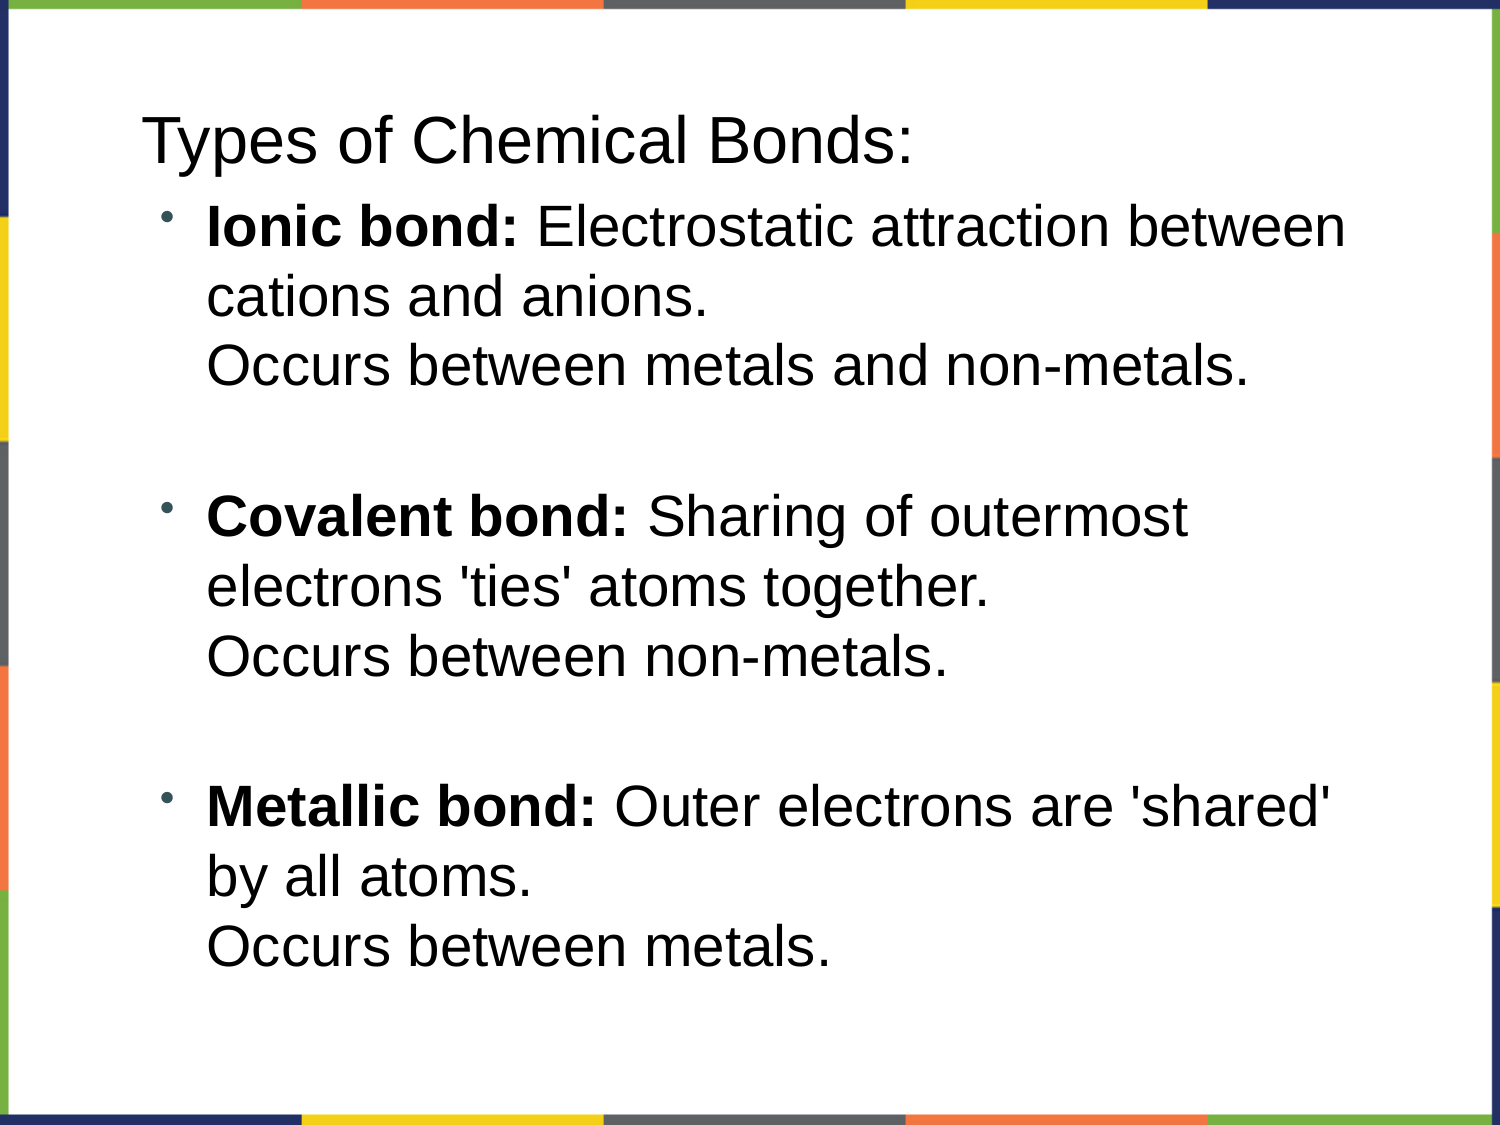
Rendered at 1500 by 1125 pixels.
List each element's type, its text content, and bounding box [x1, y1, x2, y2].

picture [0, 0, 1500, 1125]
list Types of Chemical Bonds: Ionic bond: Electrostatic attraction between cations and anions. Occurs between metals and non-metals. Covalent bond: Sharing of outermost electrons 'ties' atoms together. Occurs between non-metals. Metallic bond: Outer electrons are 'shared' by all atoms. Occurs between metals. [70, 90, 1396, 1006]
